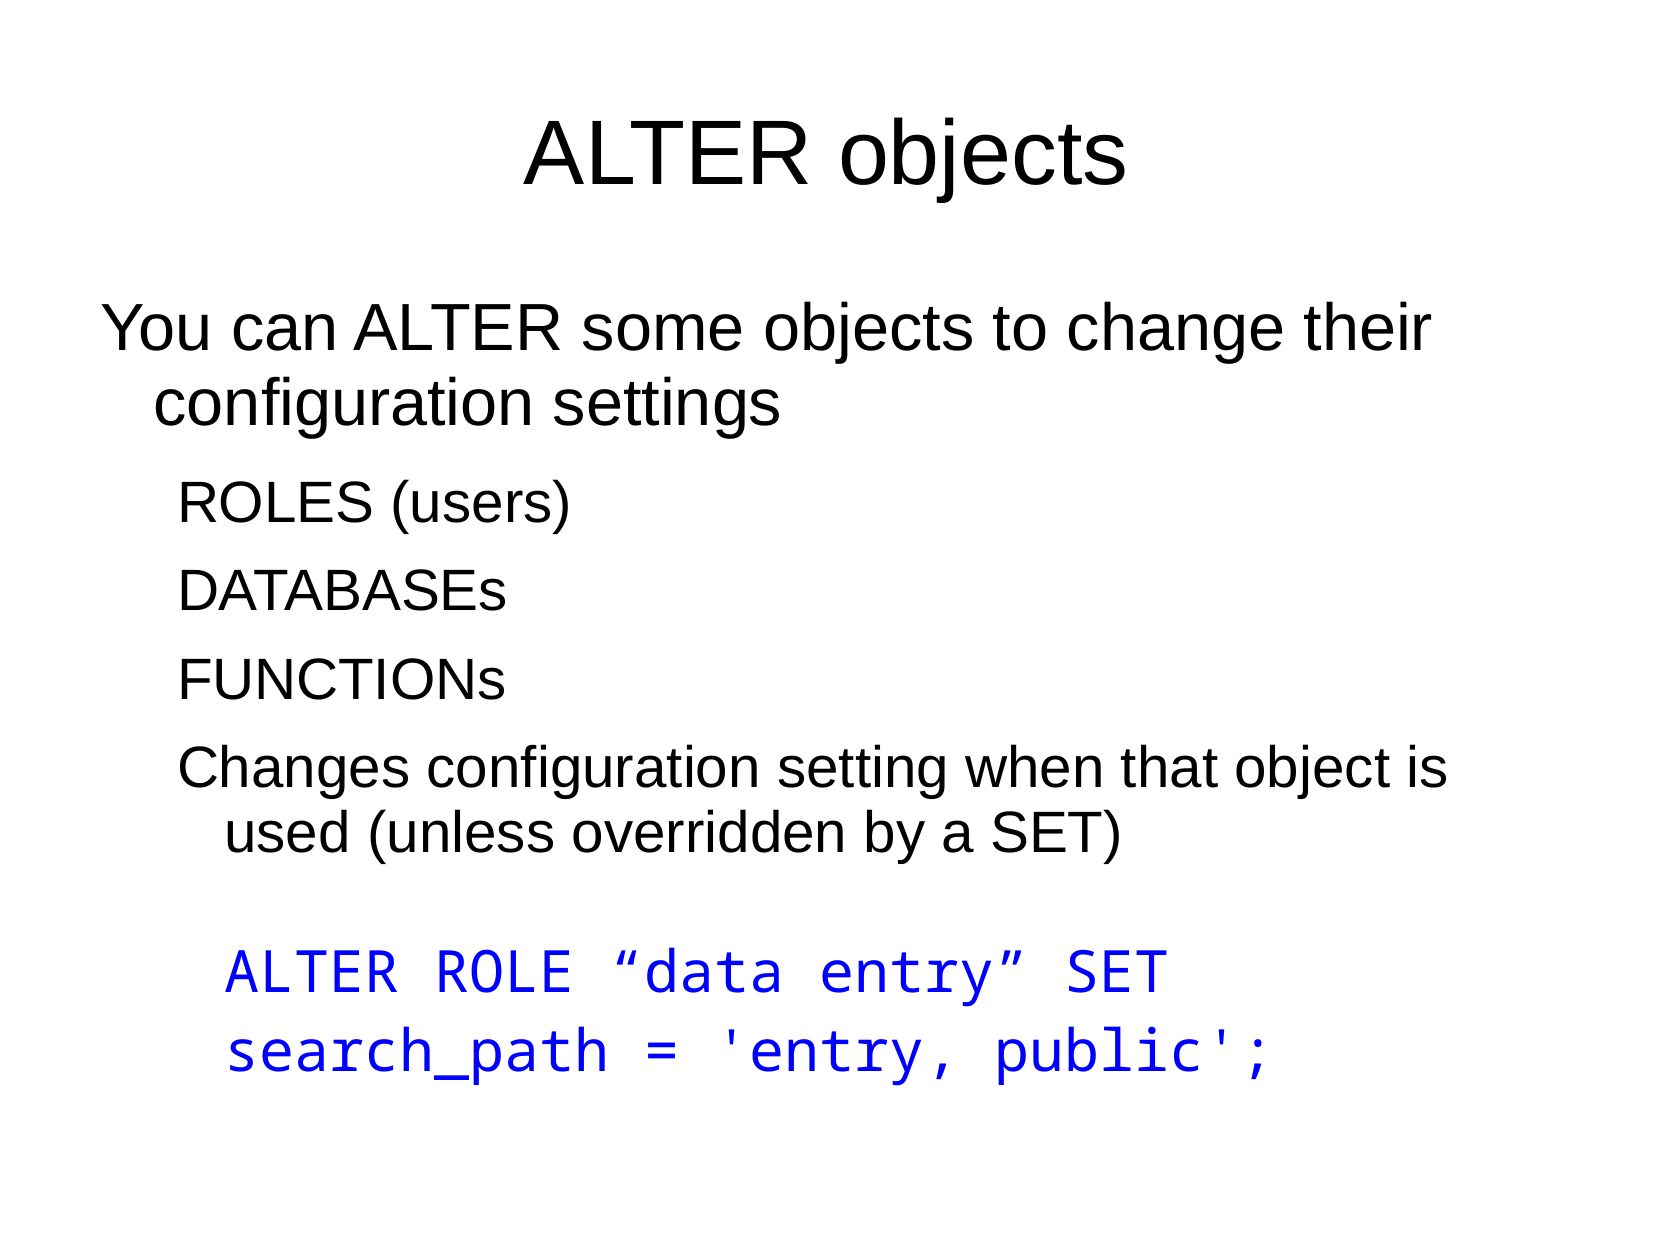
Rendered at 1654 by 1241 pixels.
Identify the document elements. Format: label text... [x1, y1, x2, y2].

list You can ALTER some objects to change their configuration settings ROLES (users) DATABASEs FUNCTIONs Changes configuration setting when that object is used (unless overridden by a SET) ALTER ROLE “data entry” SET search_path = 'entry, public'; [82, 290, 1571, 1094]
title ALTER objects [82, 56, 1571, 250]
